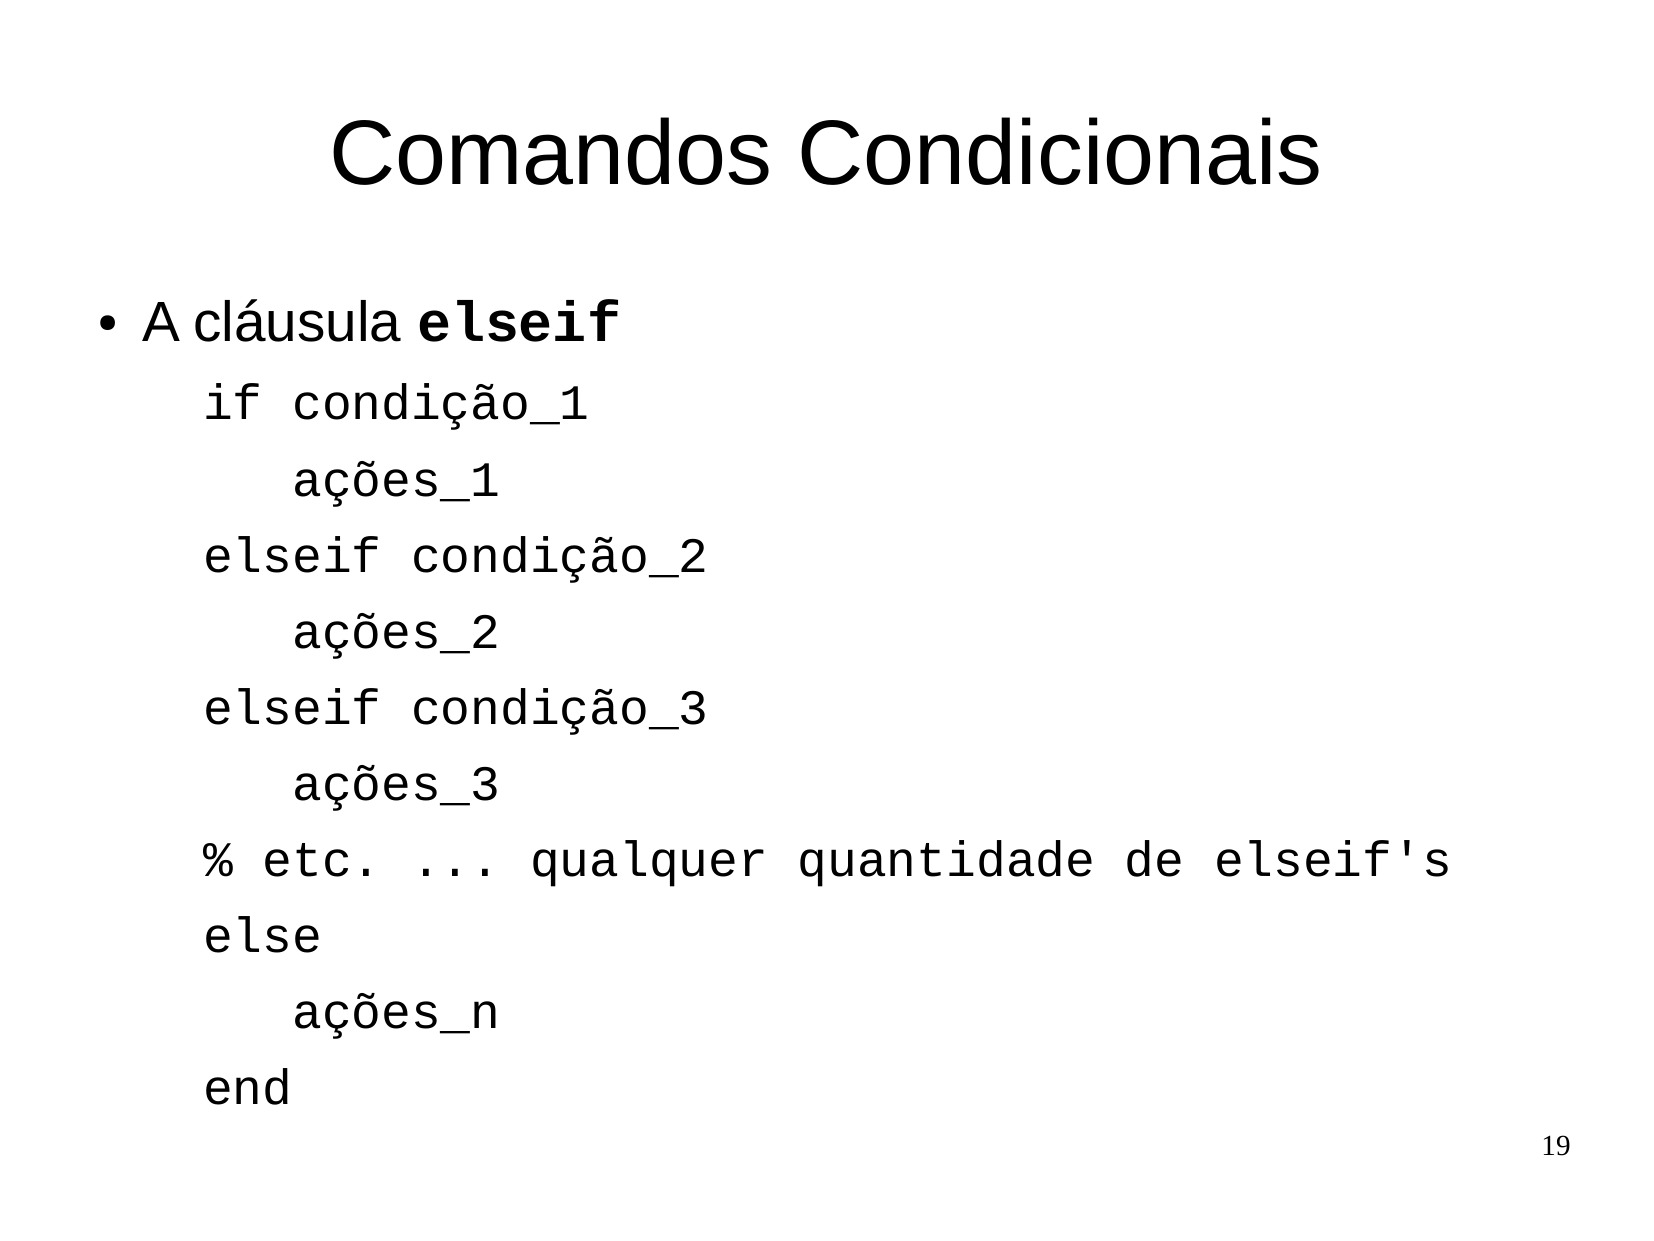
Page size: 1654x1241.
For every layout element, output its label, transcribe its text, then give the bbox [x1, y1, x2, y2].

title Comandos Condicionais [82, 49, 1571, 257]
list A cláusula elseif if condição_1 ações_1 elseif condição_2 ações_2 elseif condição_3 ações_3 % etc. ... qualquer quantidade de elseif's else ações_n end [82, 290, 1571, 1123]
